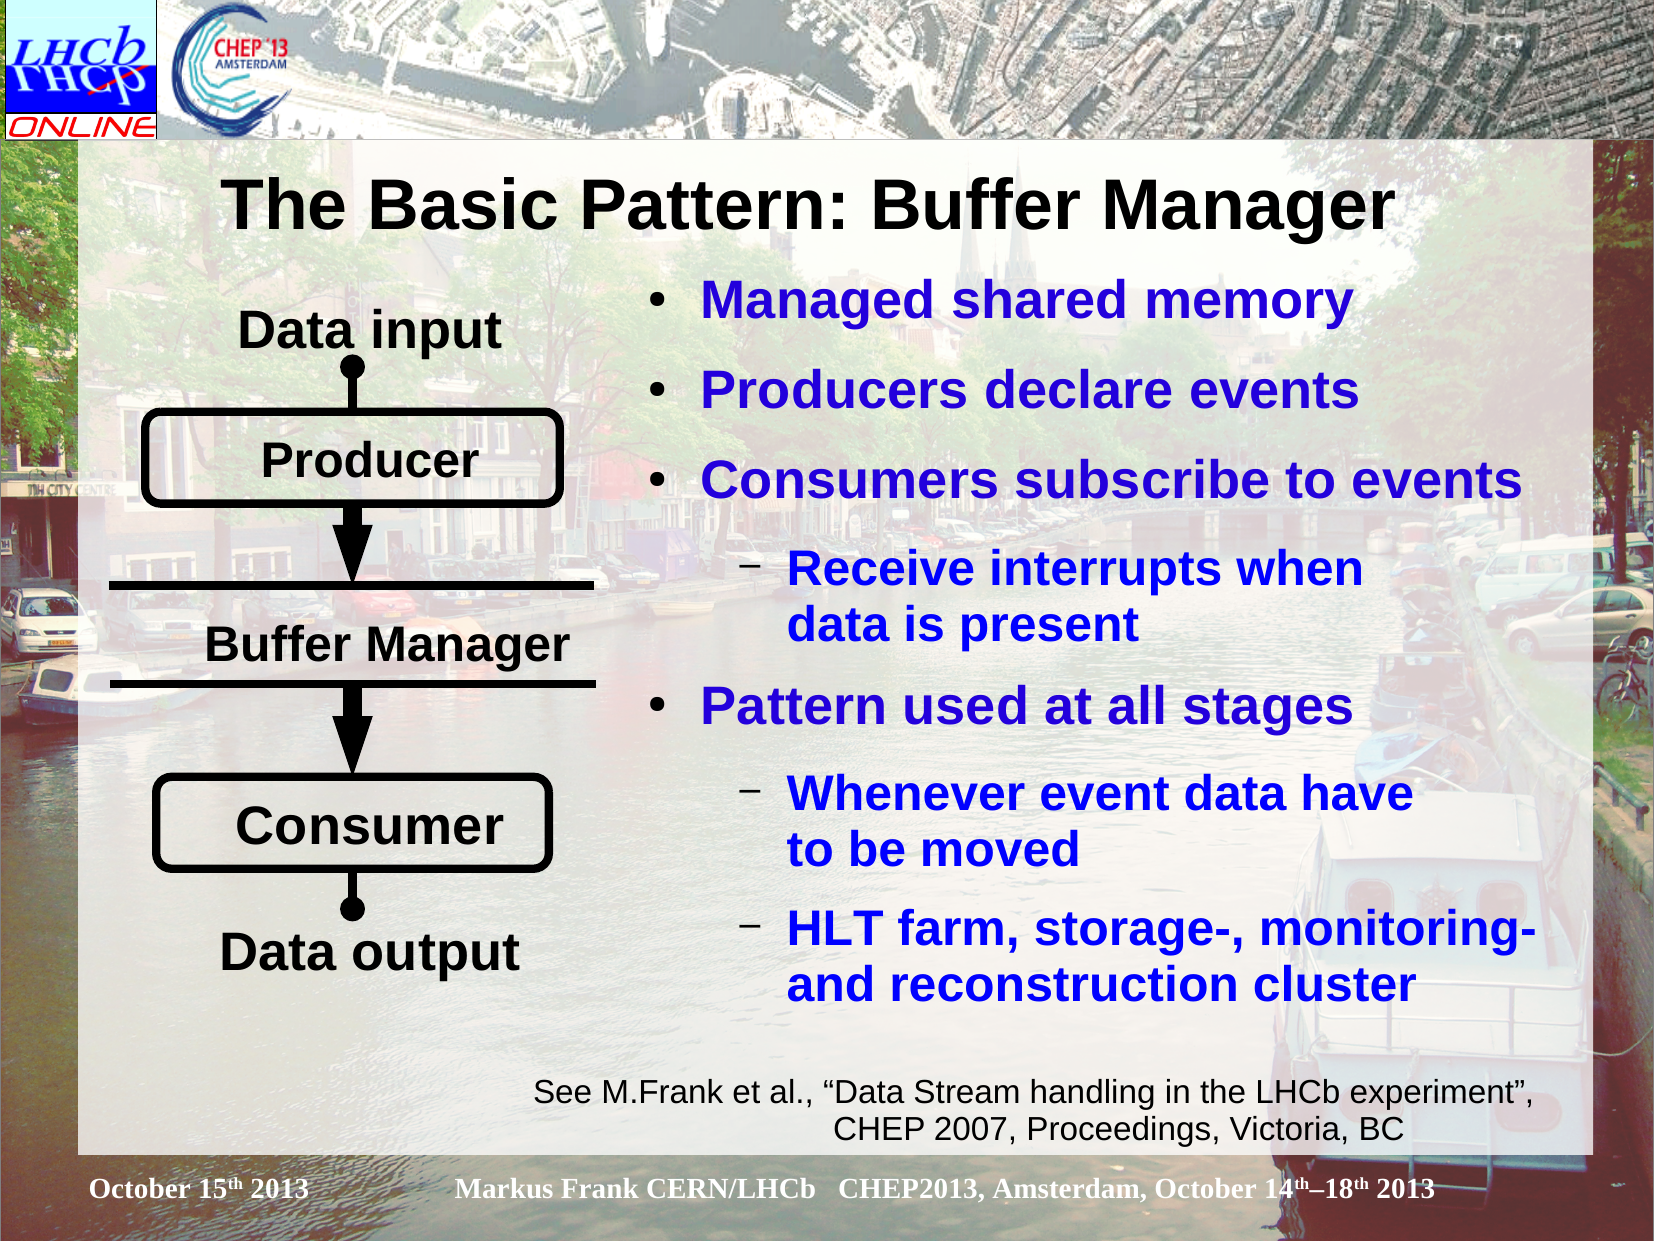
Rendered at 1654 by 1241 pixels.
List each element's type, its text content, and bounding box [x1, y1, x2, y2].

text_box Data output [90, 908, 616, 990]
title The Basic Pattern: Buffer Manager [82, 139, 1536, 271]
text_box Buffer Manager [114, 608, 593, 685]
text_box Producer [145, 411, 560, 504]
picture [0, 0, 5, 139]
picture [157, 0, 1654, 139]
picture [6, 0, 156, 112]
picture [6, 114, 156, 139]
text_box See M.Frank et al., “Data Stream handling in the LHCb experiment”, CHEP 2007, Proceedings, Victoria, BC [518, 1066, 1561, 1156]
text_box Consumer [156, 776, 549, 869]
list Managed shared memory Producers declare events Consumers subscribe to events Receive interrupts when data is present Pattern used at all stages Whenever event data have to be moved HLT farm, storage-, monitoring- and reconstruction cluster [630, 270, 1546, 1012]
text_box Data input [99, 286, 606, 367]
